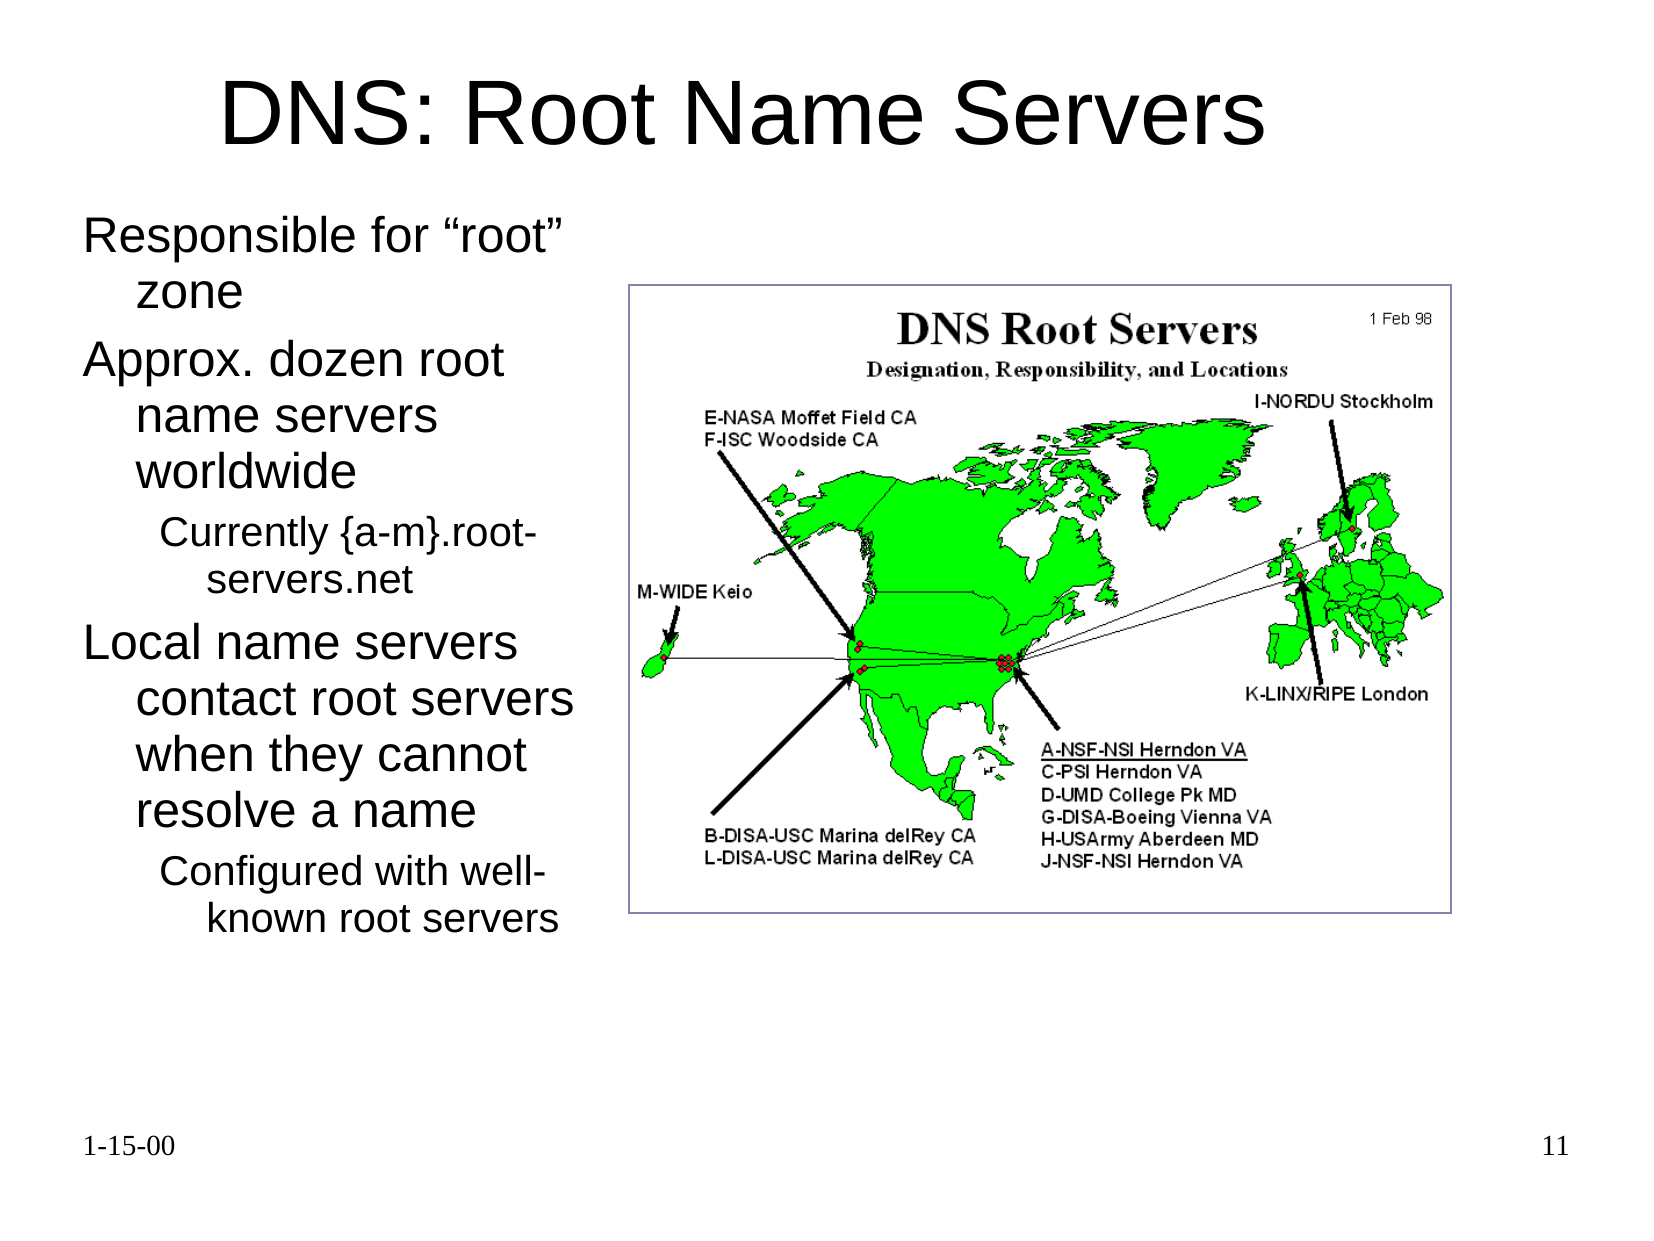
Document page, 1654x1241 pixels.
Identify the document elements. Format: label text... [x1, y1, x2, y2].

list Responsible for “root” zone Approx. dozen root name servers worldwide Currently {a-m}.root-servers.net Local name servers contact root servers when they cannot resolve a name Configured with well-known root servers [49, 199, 613, 1038]
picture [629, 285, 1450, 912]
title DNS: Root Name Servers [49, 49, 1438, 176]
